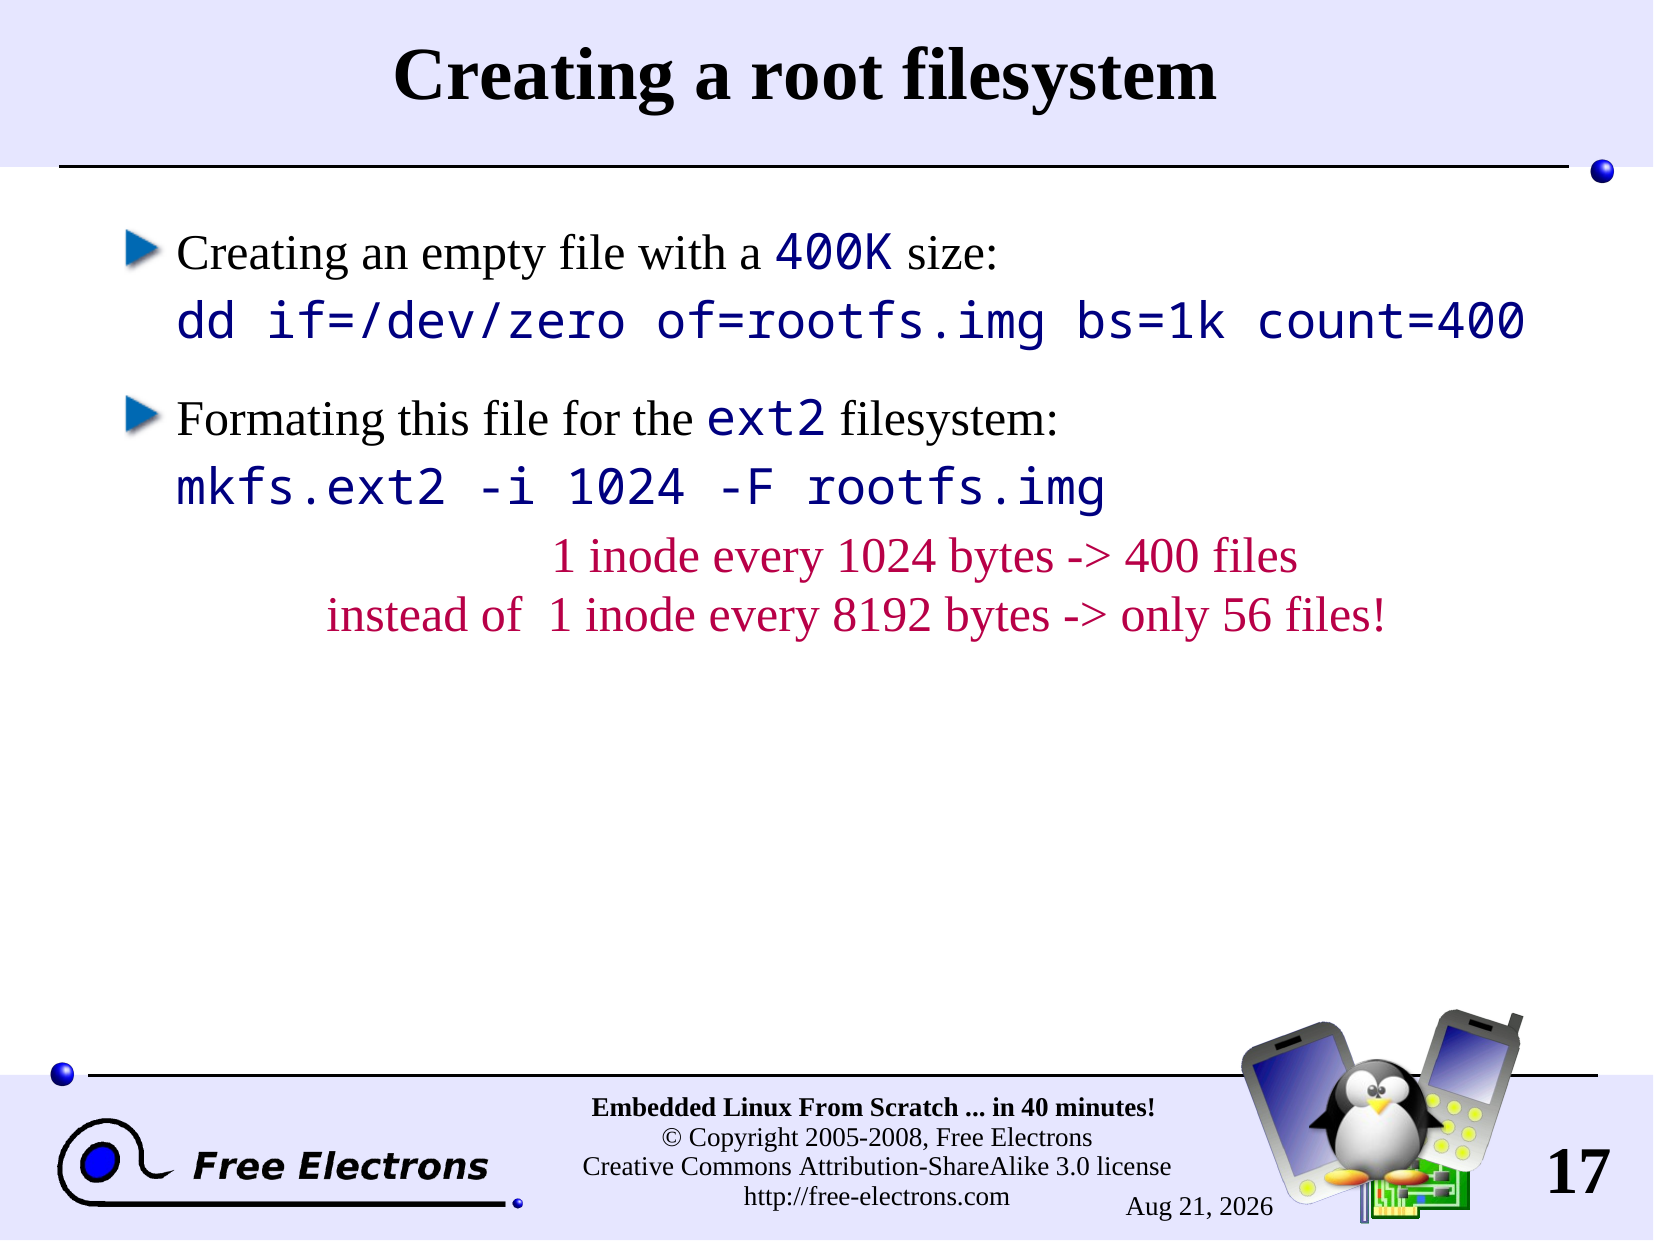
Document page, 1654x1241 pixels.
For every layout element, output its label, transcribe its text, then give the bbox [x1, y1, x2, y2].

list Creating an empty file with a 400K size: dd if=/dev/zero of=rootfs.img bs=1k count=400 Formating this file for the ext2 filesystem: mkfs.ext2 -i 1024 -F rootfs.img 1 inode every 1024 bytes -> 400 files instead of 1 inode every 8192 bytes -> only 56 files! [105, 216, 1557, 1066]
picture [1231, 1066, 1521, 1241]
picture [50, 1107, 527, 1216]
title Creating a root filesystem [60, 25, 1551, 124]
